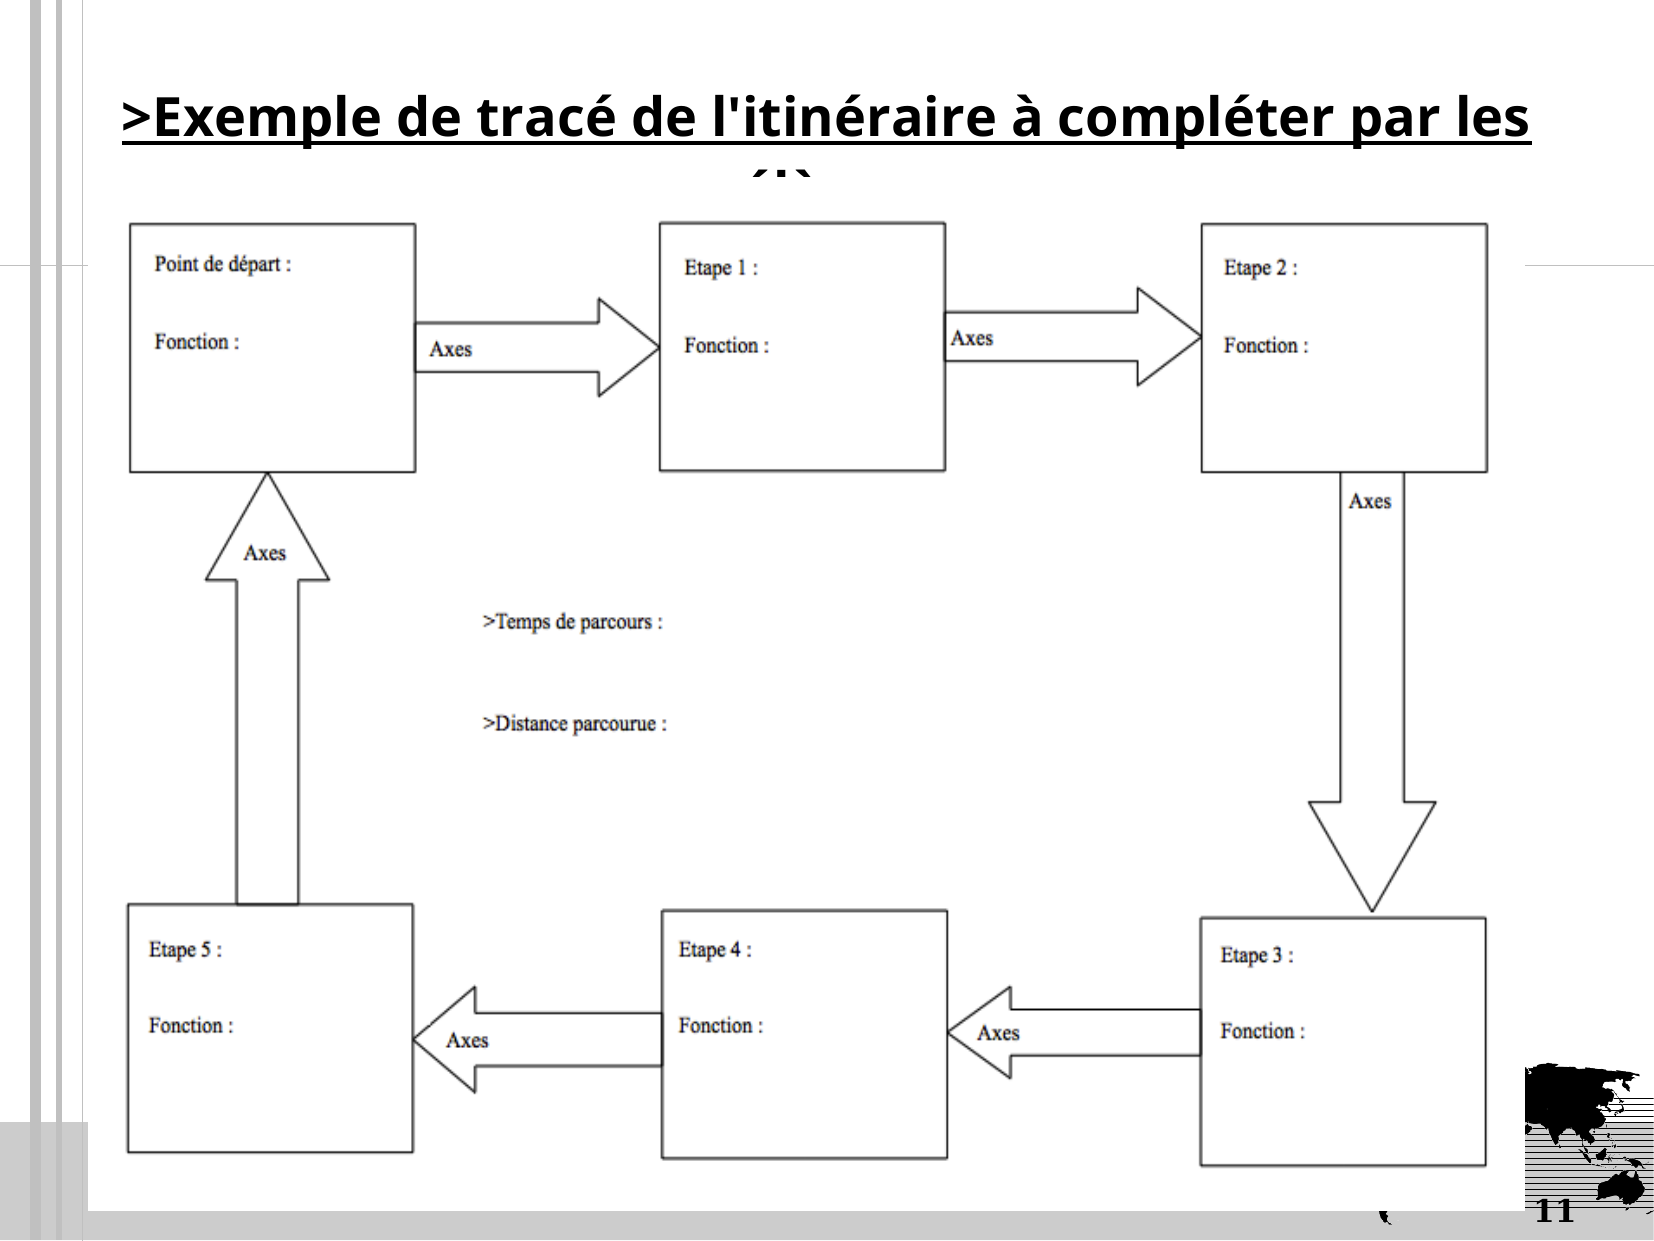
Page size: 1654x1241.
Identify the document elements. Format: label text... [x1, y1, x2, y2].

picture [88, 177, 1654, 1235]
title >Exemple de tracé de l'itinéraire à compléter par les élèves [82, 49, 1571, 257]
